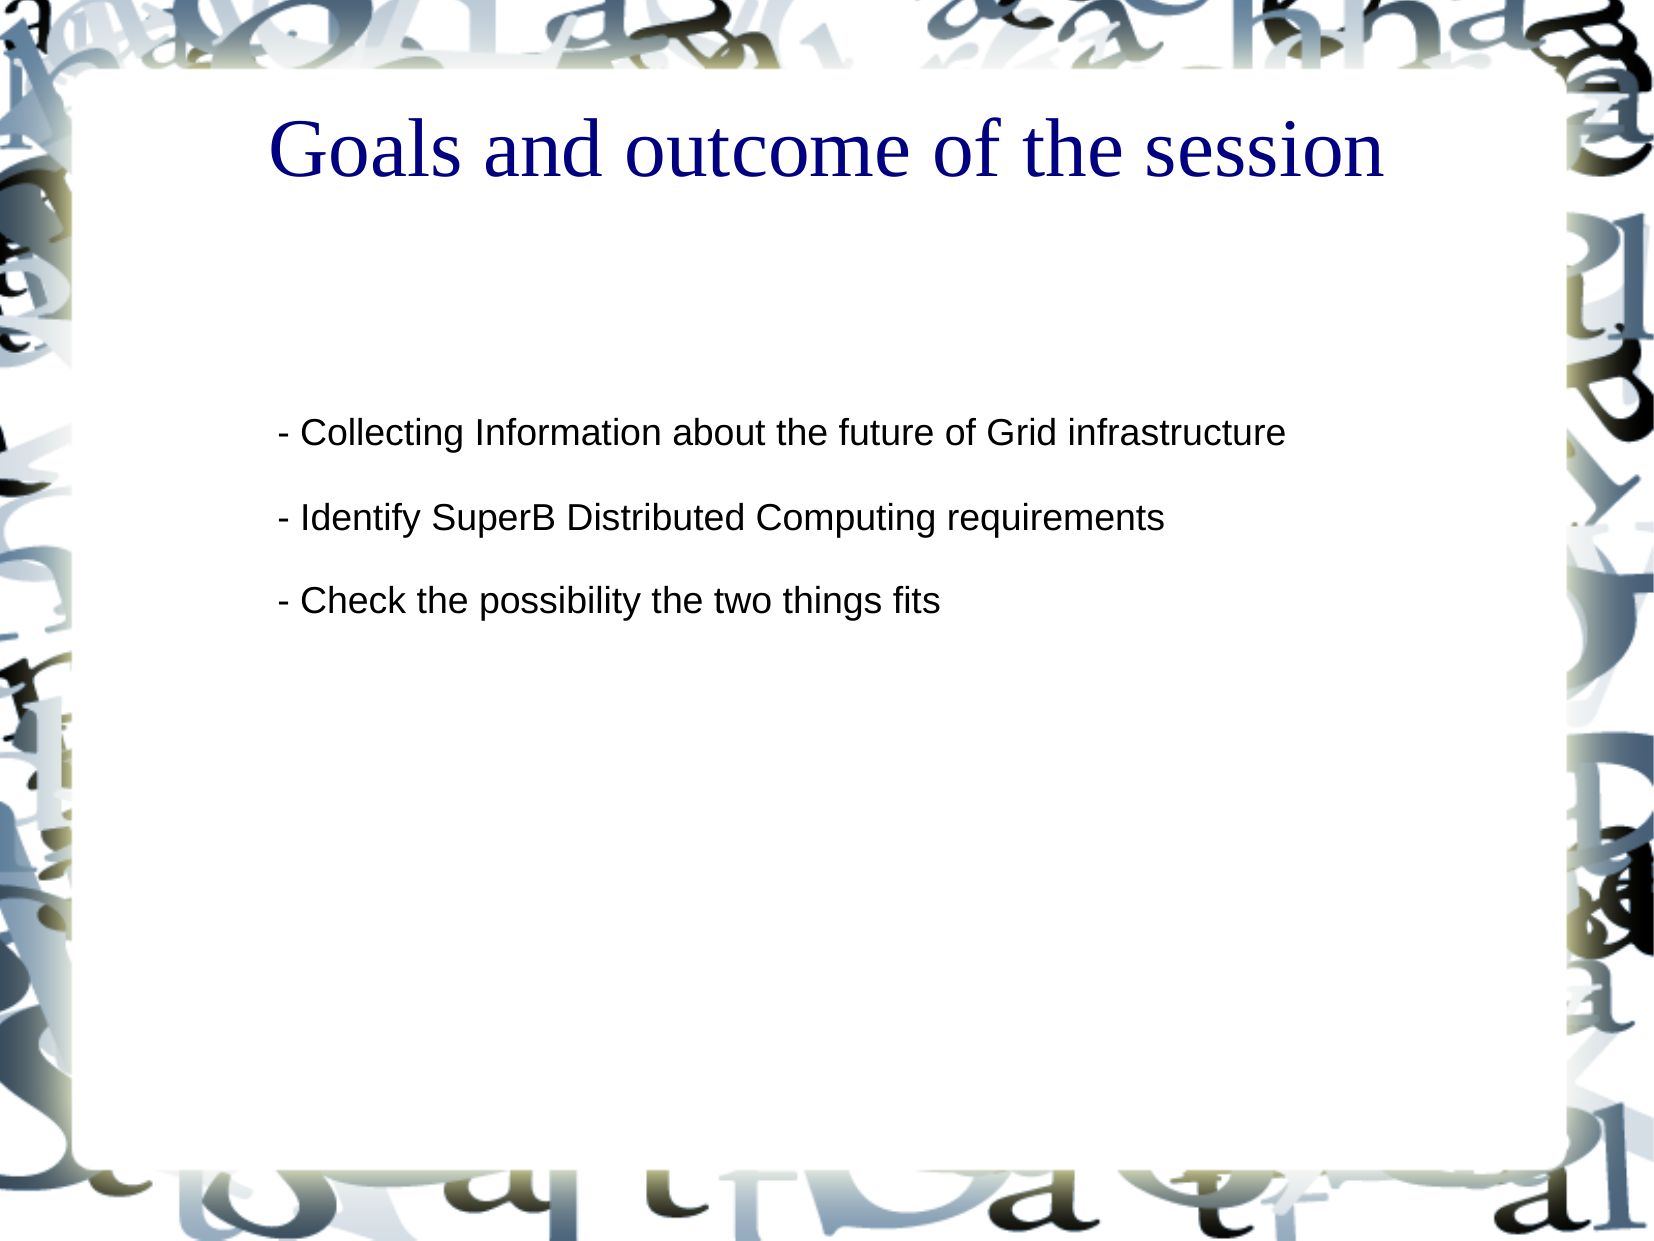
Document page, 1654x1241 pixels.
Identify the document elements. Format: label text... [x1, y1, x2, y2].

text_box - Collecting Information about the future of Grid infrastructure - Identify SuperB Distributed Computing requirements - Check the possibility the two things fits [262, 404, 1309, 672]
picture [0, 0, 1654, 1241]
text_box Goals and outcome of the session [253, 94, 1400, 202]
